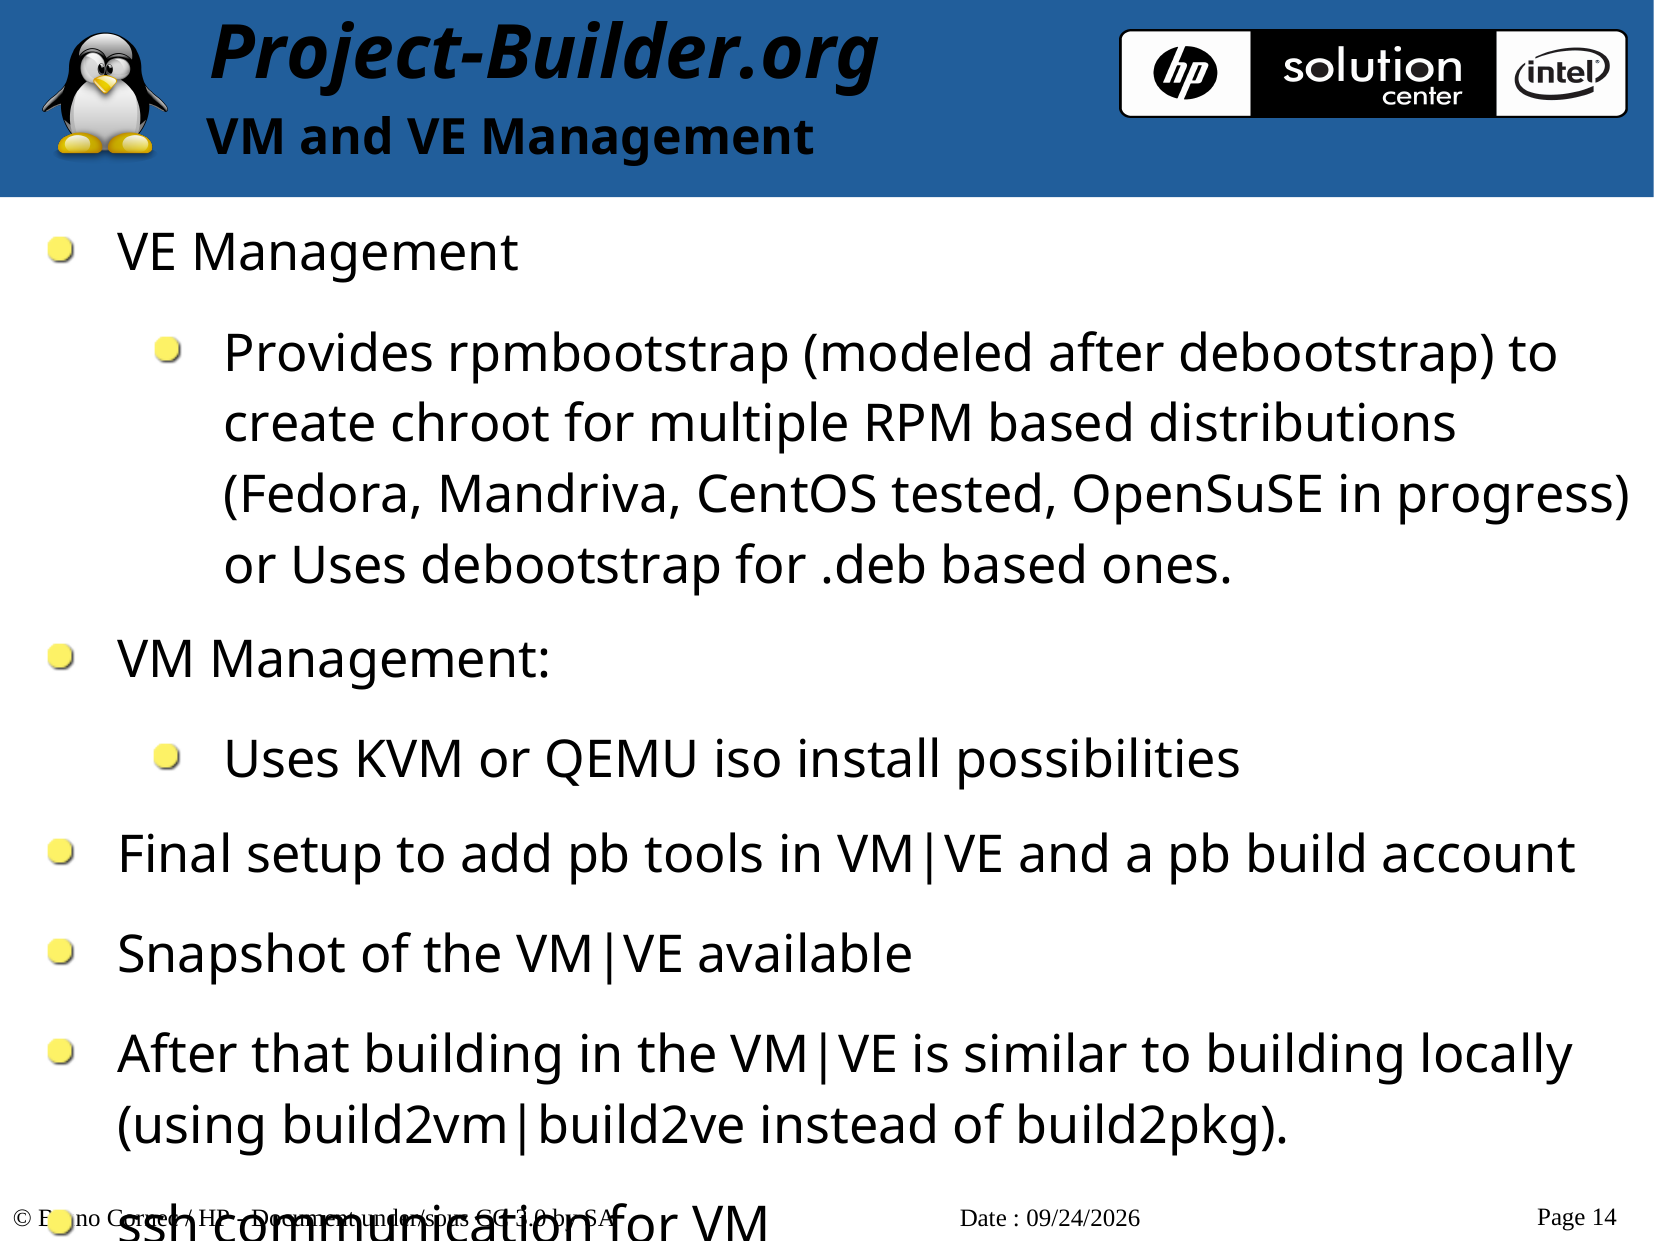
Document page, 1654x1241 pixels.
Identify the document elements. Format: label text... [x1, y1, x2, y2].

picture [42, 29, 168, 167]
picture [46, 1208, 77, 1239]
picture [1119, 29, 1628, 118]
title VM and VE Management [206, 56, 1121, 215]
list VE Management Provides rpmbootstrap (modeled after debootstrap) to create chroot for multiple RPM based distributions (Fedora, Mandriva, CentOS tested, OpenSuSE in progress) or Uses debootstrap for .deb based ones. VM Management: Uses KVM or QEMU iso install possibilities Final setup to add pb tools in VM|VE and a pb build account Snapshot of the VM|VE available After that building in the VM|VE is similar to building locally (using build2vm|build2ve instead of build2pkg). ssh communication for VM [34, 215, 1642, 1136]
